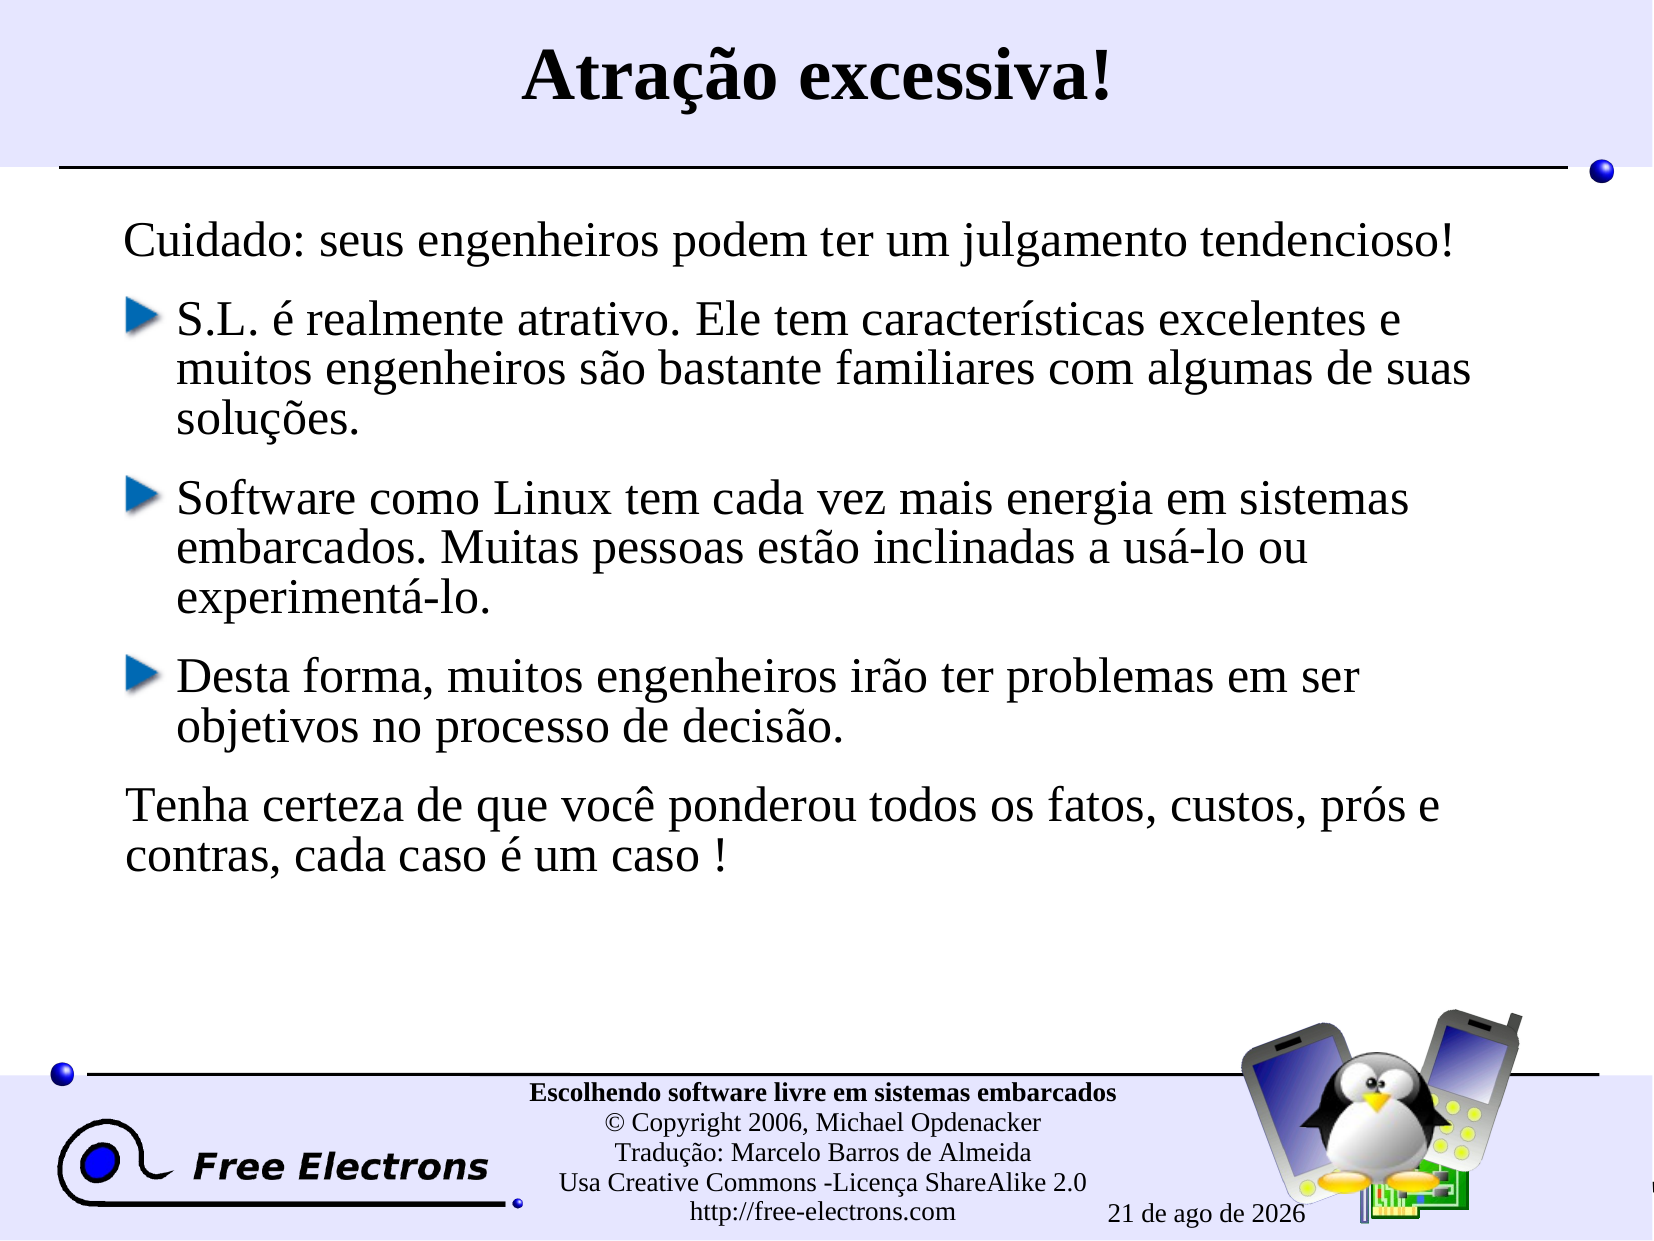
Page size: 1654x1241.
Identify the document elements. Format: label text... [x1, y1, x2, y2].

title Atração excessiva! [33, 25, 1603, 124]
list Cuidado: seus engenheiros podem ter um julgamento tendencioso! S.L. é realmente atrativo. Ele tem características excelentes e muitos engenheiros são bastante familiares com algumas de suas soluções. Software como Linux tem cada vez mais energia em sistemas embarcados. Muitas pessoas estão inclinadas a usá-lo ou experimentá-lo. Desta forma, muitos engenheiros irão ter problemas em ser objetivos no processo de decisão. Tenha certeza de que você ponderou todos os fatos, custos, prós e contras, cada caso é um caso ! [105, 216, 1518, 1067]
picture [50, 1108, 527, 1216]
picture [1231, 1008, 1537, 1241]
